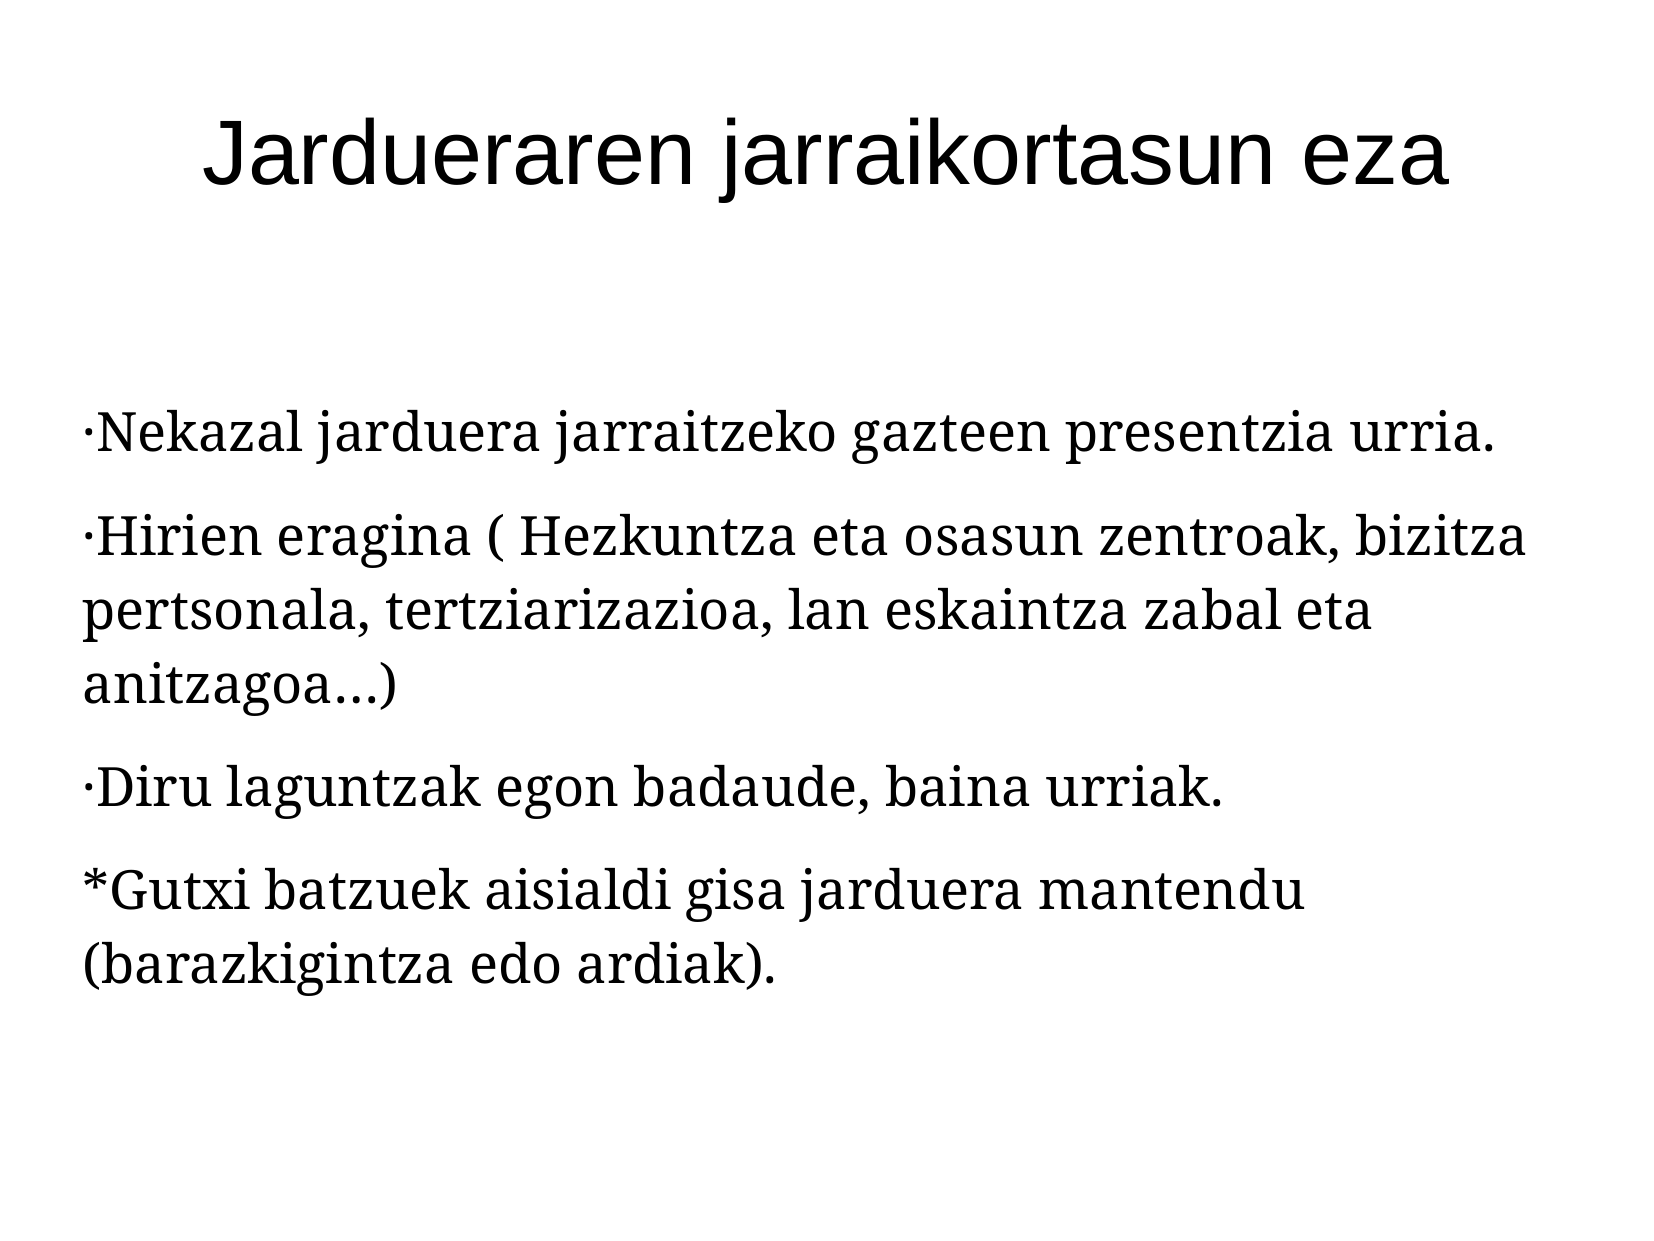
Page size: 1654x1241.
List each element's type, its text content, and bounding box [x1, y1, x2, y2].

title Jardueraren jarraikortasun eza [82, 49, 1571, 257]
list ·Nekazal jarduera jarraitzeko gazteen presentzia urria. ·Hirien eragina ( Hezkuntza eta osasun zentroak, bizitza pertsonala, tertziarizazioa, lan eskaintza zabal eta anitzagoa…) ·Diru laguntzak egon badaude, baina urriak. *Gutxi batzuek aisialdi gisa jarduera mantendu (barazkigintza edo ardiak). [82, 290, 1571, 1109]
